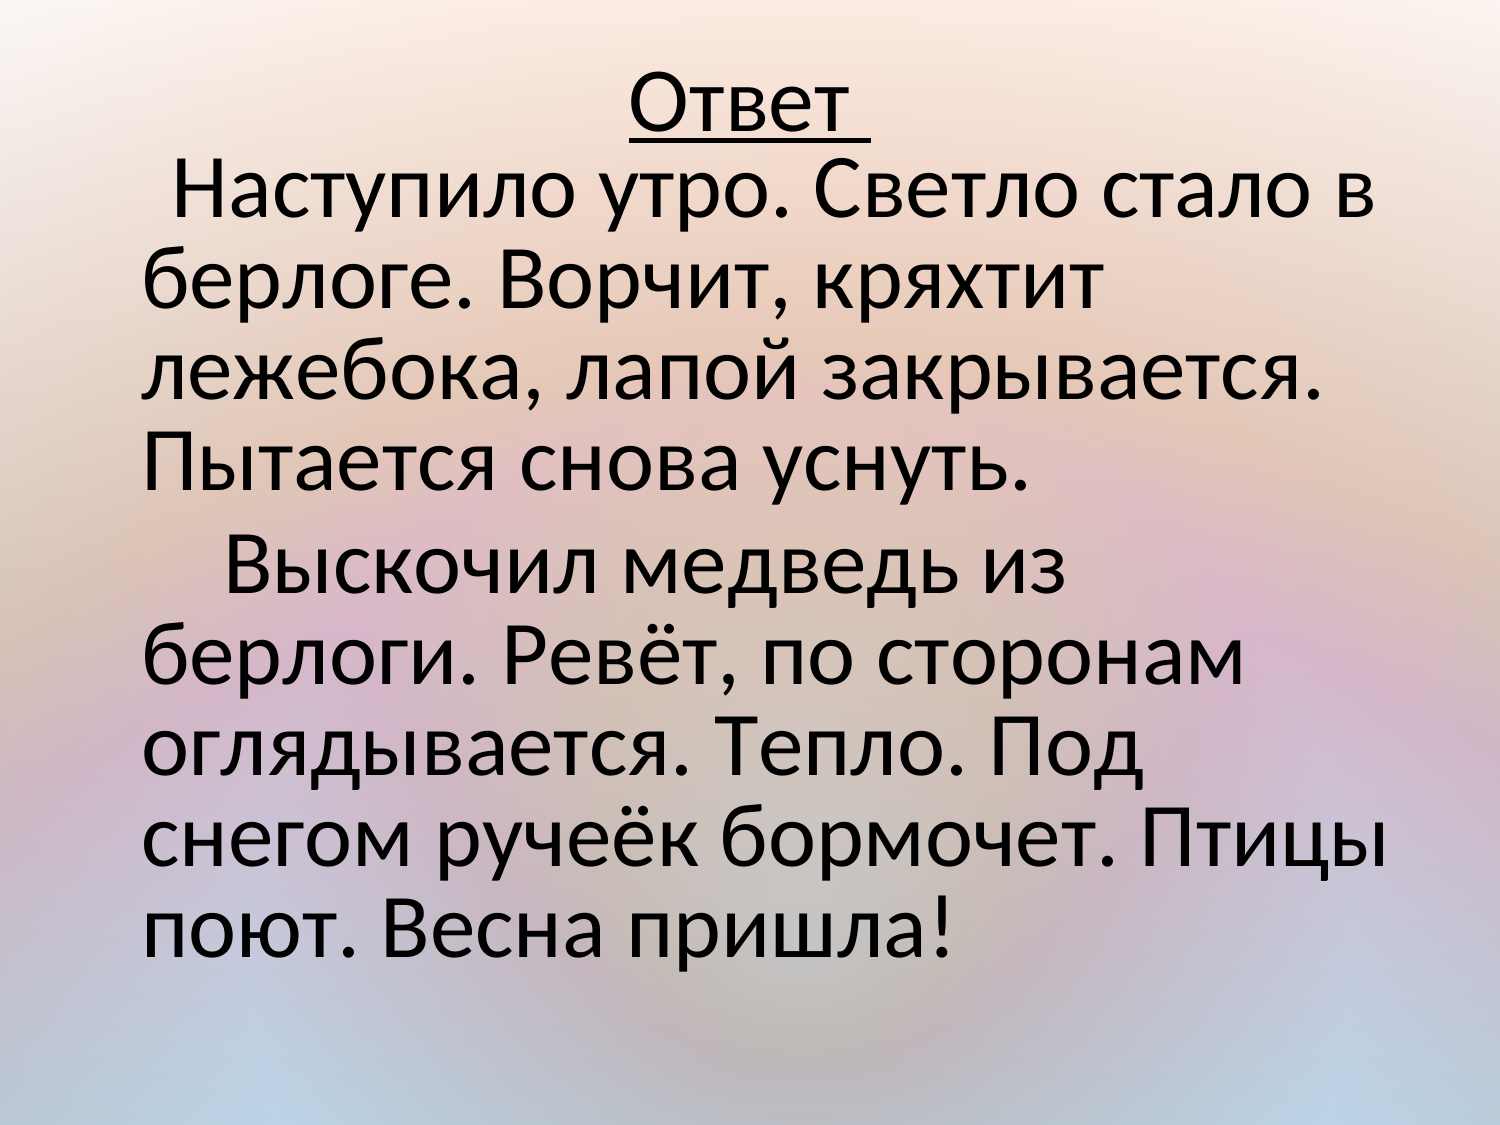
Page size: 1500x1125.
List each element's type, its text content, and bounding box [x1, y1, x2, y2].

list Наступило утро. Светло стало в берлоге. Ворчит, кряхтит лежебока, лапой закрывается. Пытается снова уснуть. Выскочил медведь из берлоги. Ревёт, по сторонам оглядывается. Тепло. Под снегом ручеёк бормочет. Птицы поют. Весна пришла! [75, 141, 1425, 1005]
title Ответ [75, 45, 1425, 141]
picture [0, 0, 1500, 1125]
